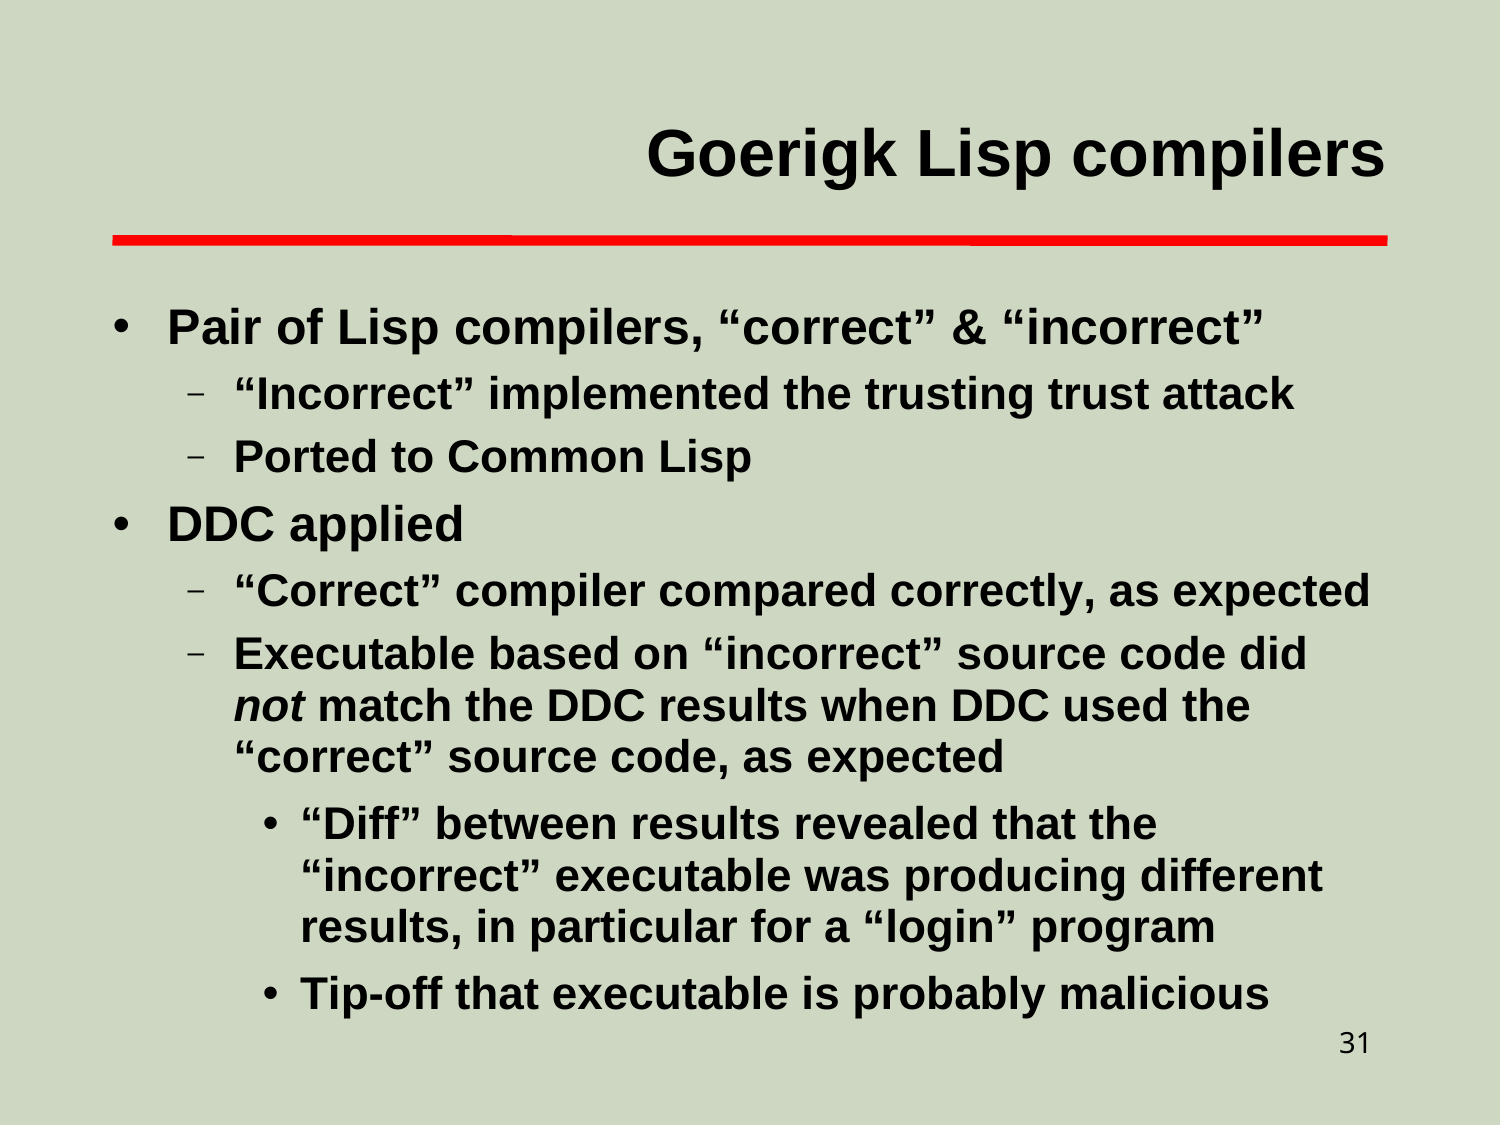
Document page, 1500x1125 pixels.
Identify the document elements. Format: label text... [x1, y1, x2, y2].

list Pair of Lisp compilers, “correct” & “incorrect” “Incorrect” implemented the trusting trust attack Ported to Common Lisp DDC applied “Correct” compiler compared correctly, as expected Executable based on “incorrect” source code did not match the DDC results when DDC used the “correct” source code, as expected “Diff” between results revealed that the “incorrect” executable was producing different results, in particular for a “login” program Tip-off that executable is probably malicious [112, 299, 1387, 1099]
title Goerigk Lisp compilers [124, 93, 1387, 216]
